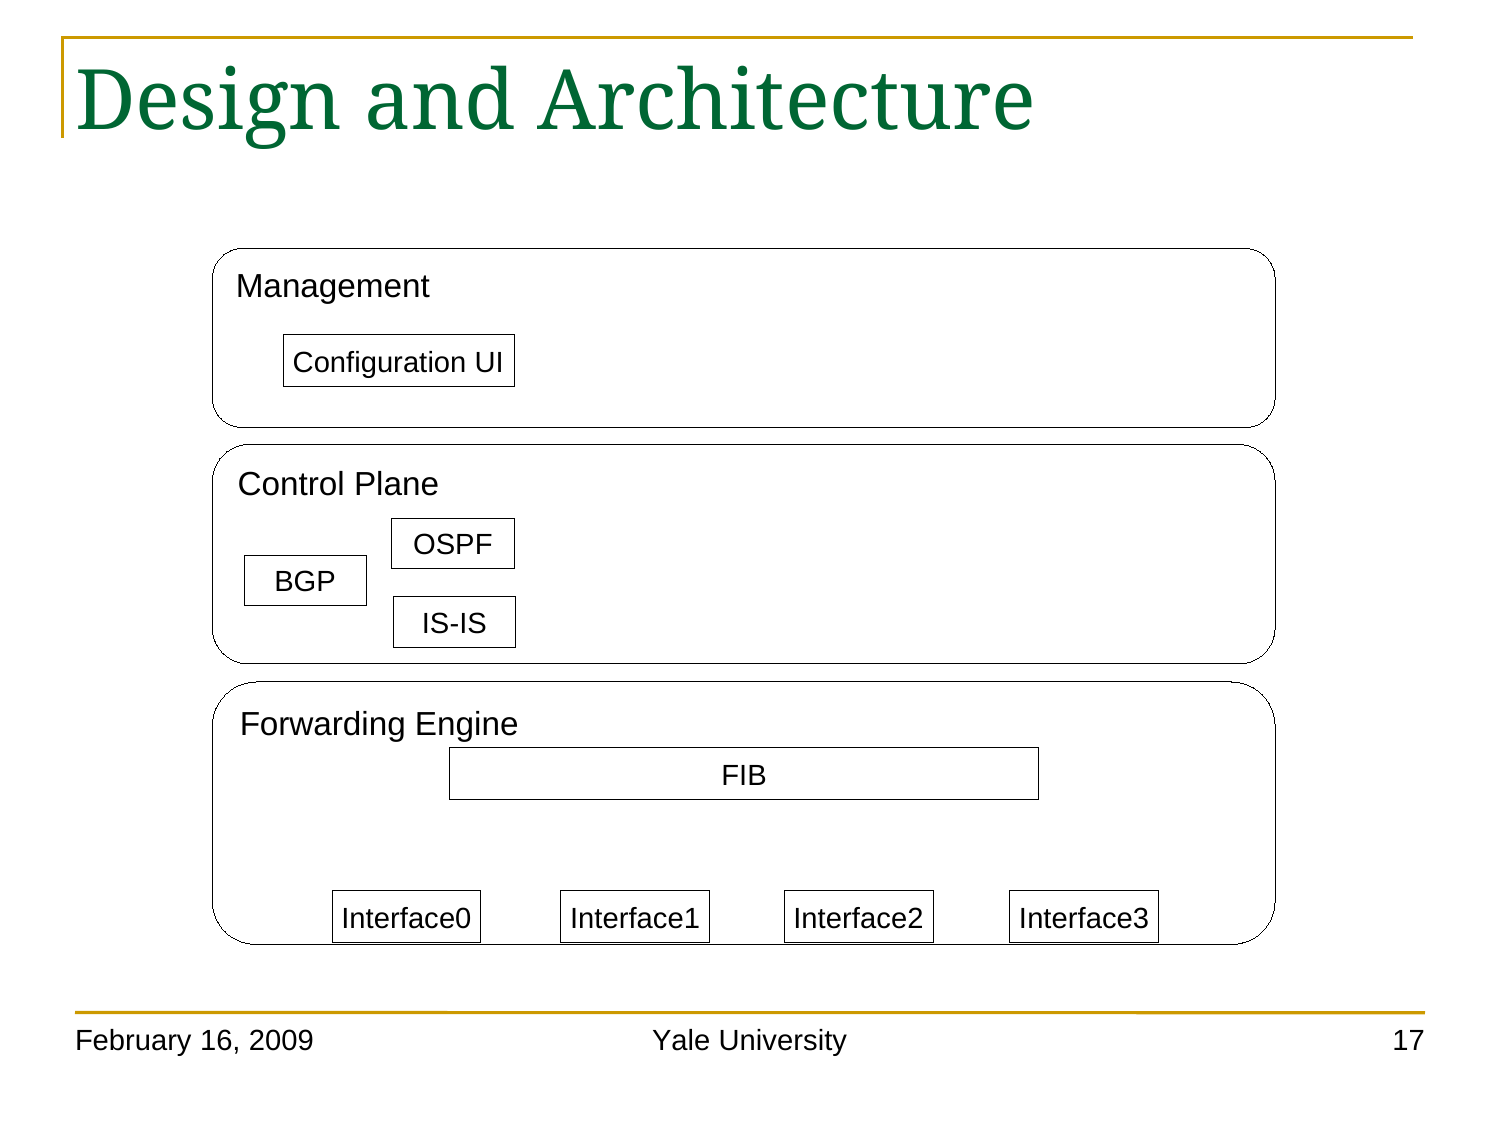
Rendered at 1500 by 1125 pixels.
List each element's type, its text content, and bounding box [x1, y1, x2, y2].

text_box Interface0 [332, 890, 481, 943]
text_box IS-IS [393, 596, 516, 648]
text_box FIB [449, 747, 1039, 800]
text_box Configuration UI [283, 334, 515, 387]
text_box OSPF [391, 518, 515, 569]
text_box Control Plane [212, 444, 1276, 664]
text_box Forwarding Engine [212, 681, 1276, 945]
text_box BGP [244, 555, 367, 606]
text_box Interface1 [560, 890, 710, 943]
text_box Interface2 [784, 890, 934, 943]
text_box Interface3 [1009, 890, 1159, 943]
title Design and Architecture [75, 45, 1425, 151]
text_box Management [212, 248, 1276, 428]
